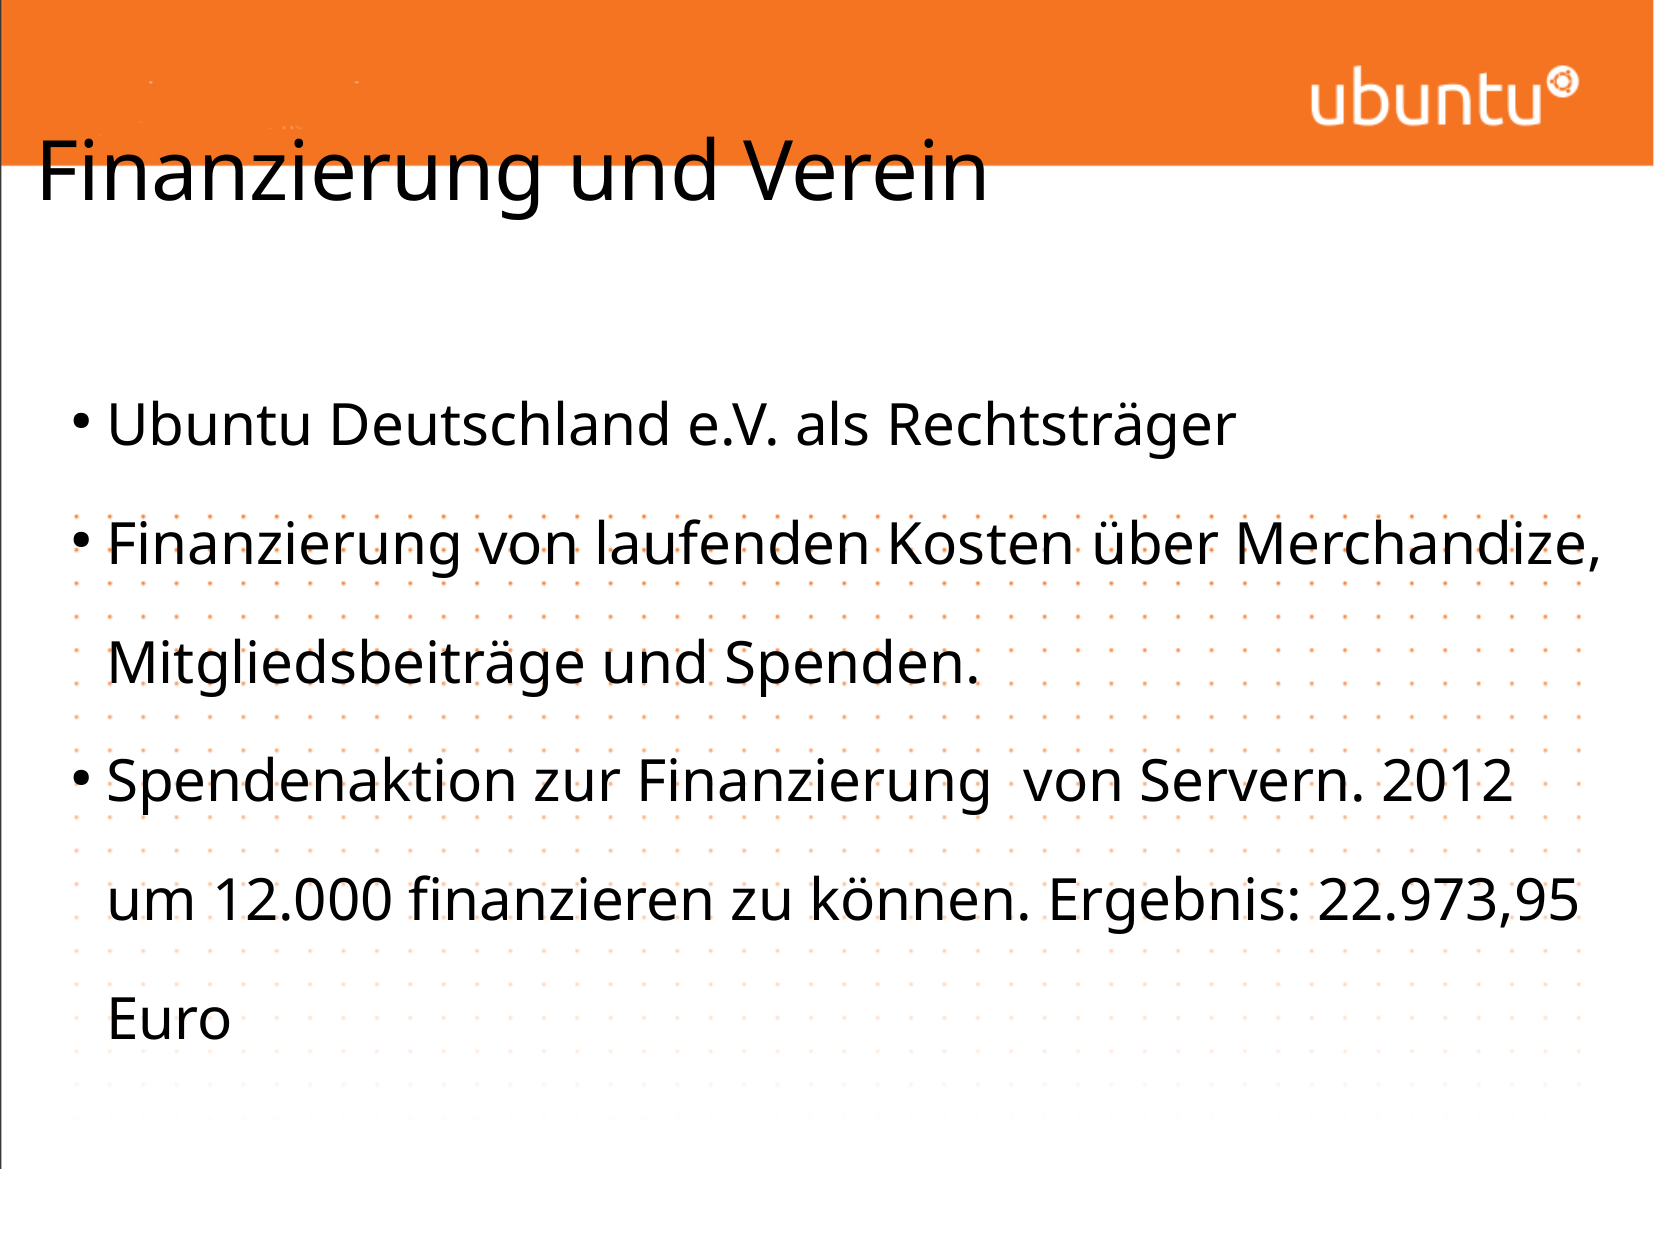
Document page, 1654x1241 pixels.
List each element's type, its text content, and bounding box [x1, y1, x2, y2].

subtitle Finanzierung und Verein Ubuntu Deutschland e.V. als Rechtsträger Finanzierung von laufenden Kosten über Merchandize, Mitgliedsbeiträge und Spenden. Spendenaktion zur Finanzierung von Servern. 2012 um 12.000 finanzieren zu können. Ergebnis: 22.973,95 Euro [35, 153, 1619, 1241]
picture [0, 0, 1654, 1169]
